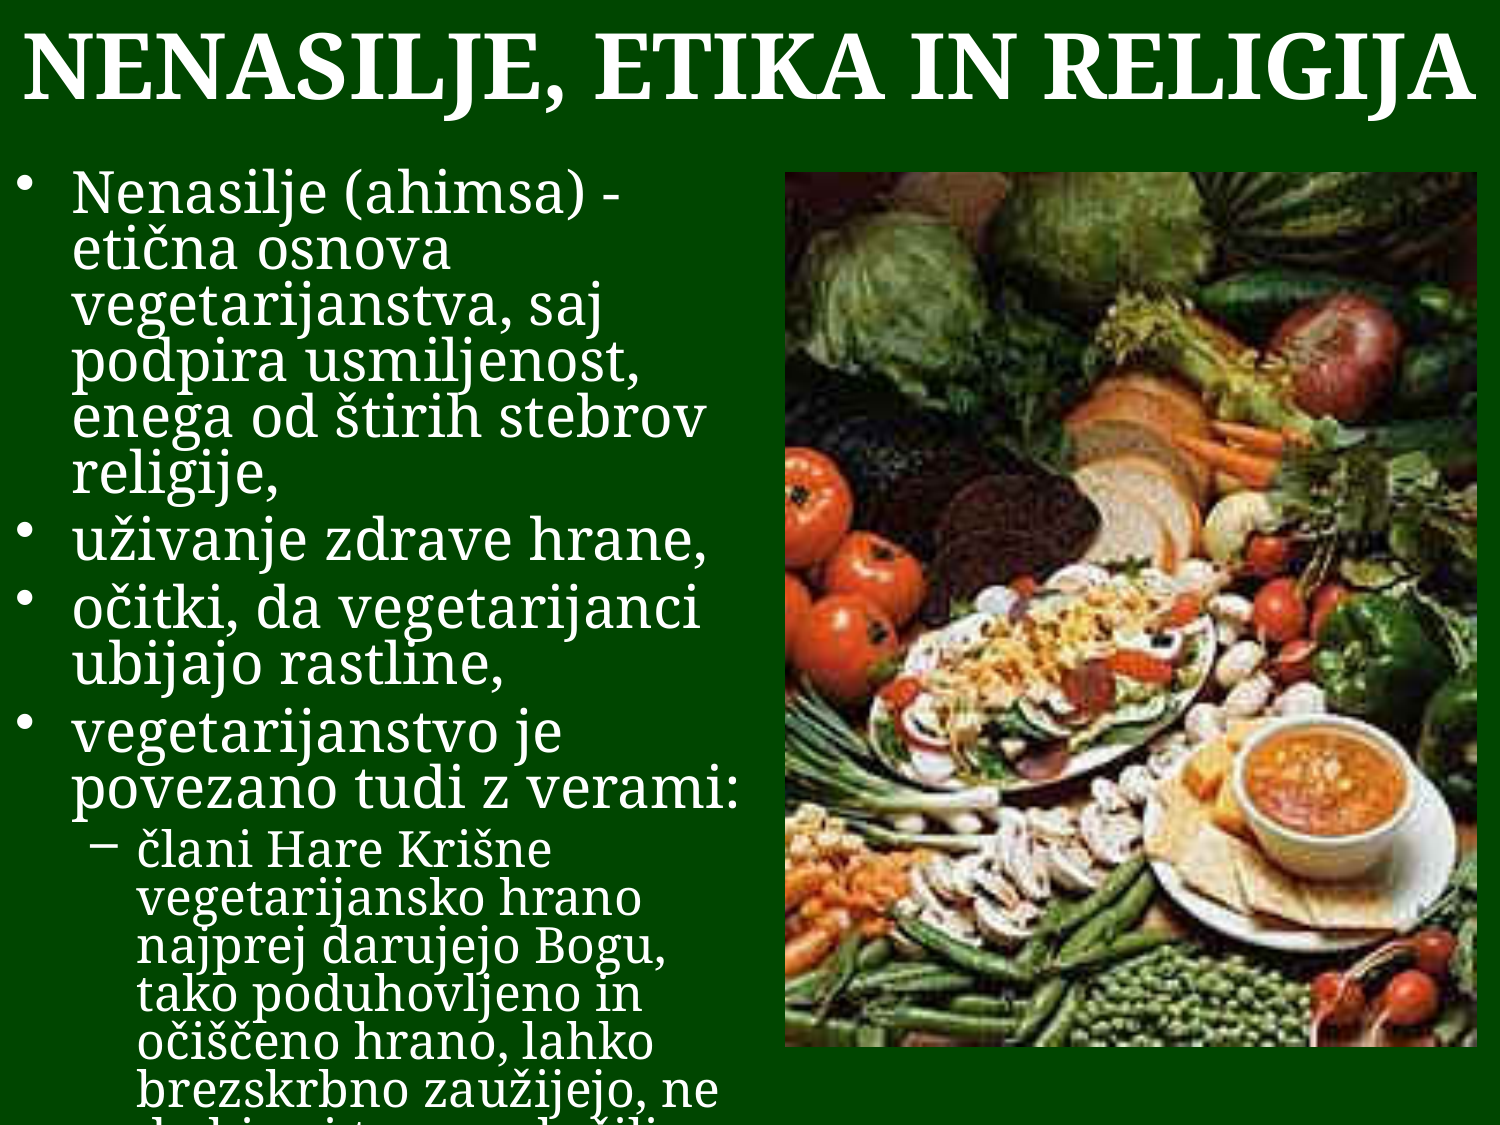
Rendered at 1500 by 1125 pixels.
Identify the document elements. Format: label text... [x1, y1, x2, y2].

title NENASILJE, ETIKA IN RELIGIJA [0, 0, 1500, 126]
list Nenasilje (ahimsa) - etična osnova vegetarijanstva, saj podpira usmiljenost, enega od štirih stebrov religije, uživanje zdrave hrane, očitki, da vegetarijanci ubijajo rastline, vegetarijanstvo je povezano tudi z verami: člani Hare Krišne vegetarijansko hrano najprej darujejo Bogu, tako poduhovljeno in očiščeno hrano, lahko brezskrbno zaužijejo, ne da bi pri tem prekršili zakone narave. [0, 160, 762, 1071]
picture [785, 172, 1477, 1047]
